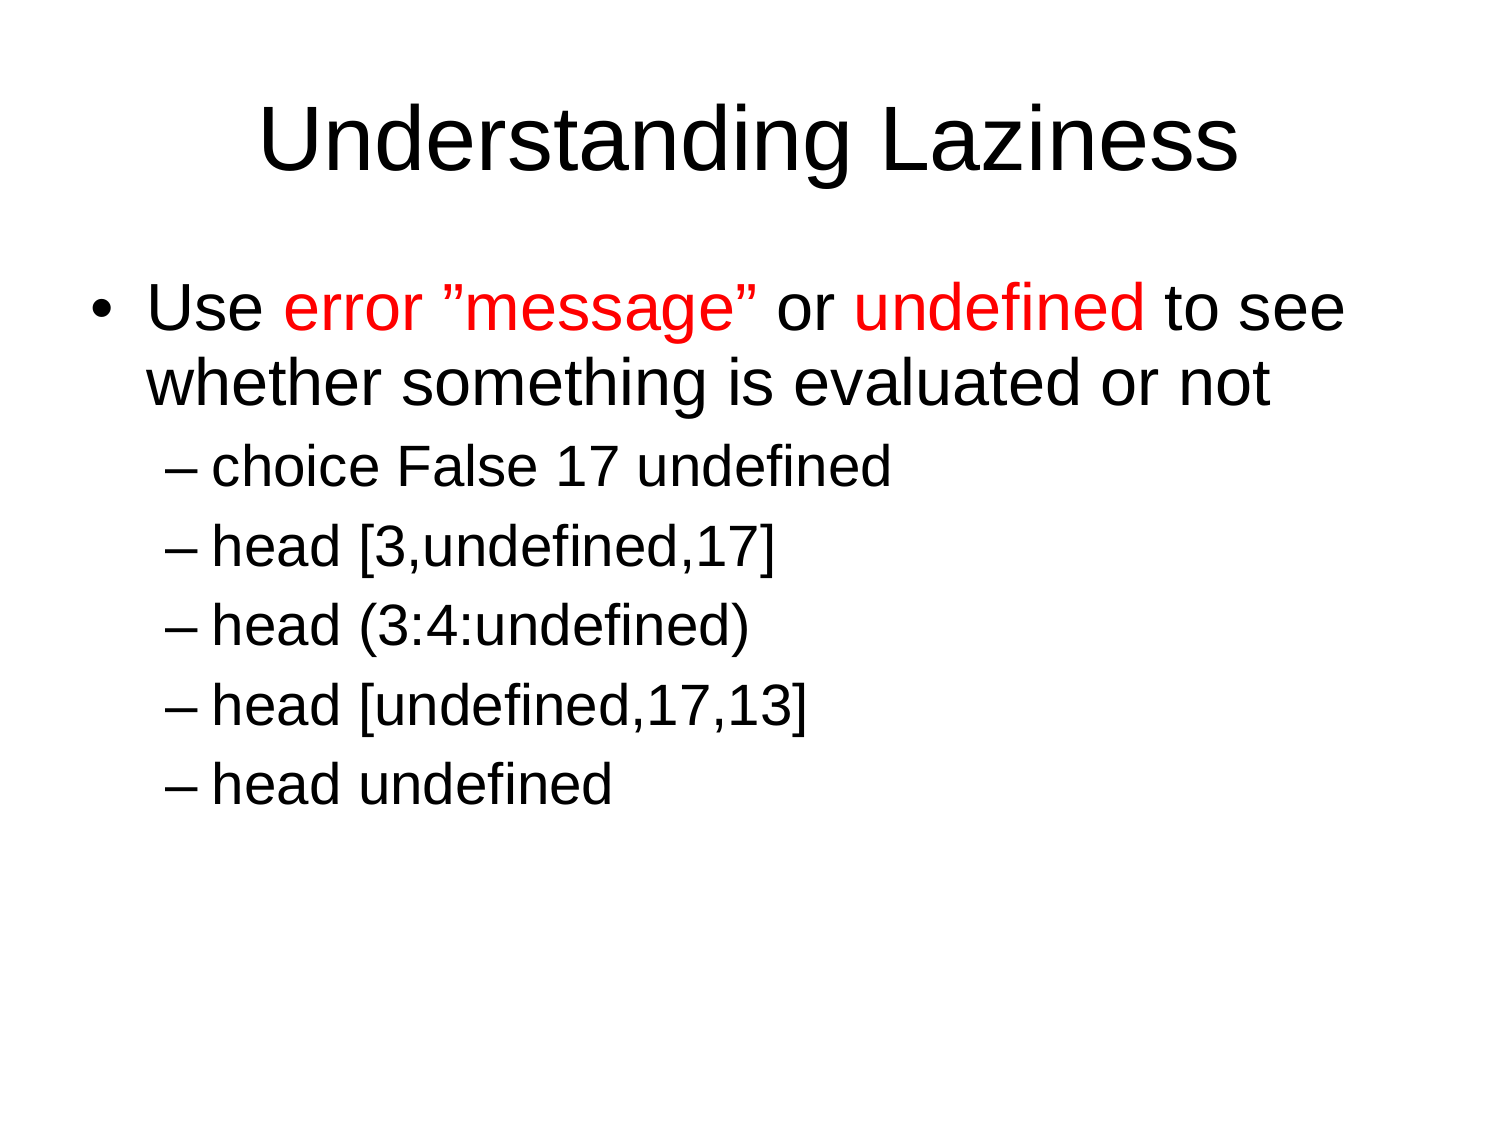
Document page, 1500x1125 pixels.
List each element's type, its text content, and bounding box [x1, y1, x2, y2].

title Understanding Laziness [75, 45, 1426, 233]
list Use error ”message” or undefined to see whether something is evaluated or not choice False 17 undefined head [3,undefined,17] head (3:4:undefined) head [undefined,17,13] head undefined [75, 262, 1426, 1006]
